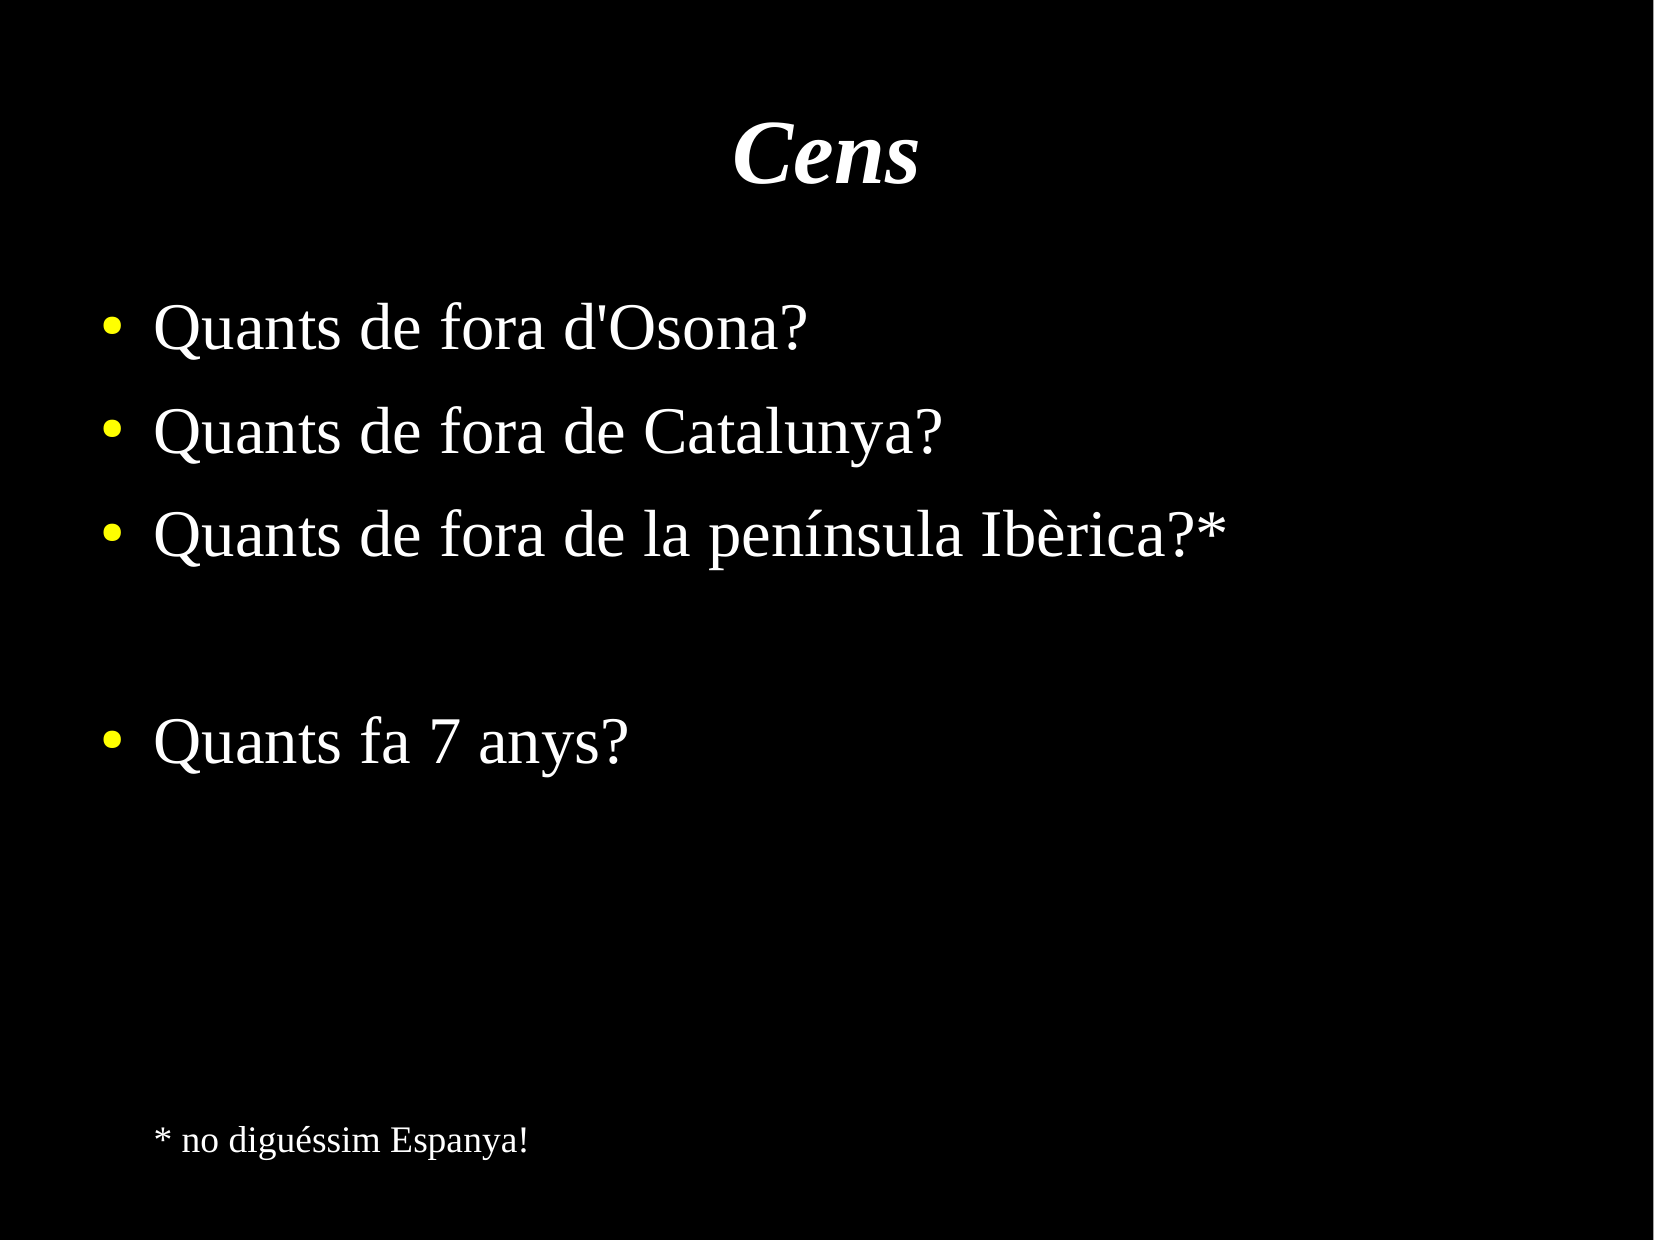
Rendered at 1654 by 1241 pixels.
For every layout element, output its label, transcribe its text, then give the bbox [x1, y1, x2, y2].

list Quants de fora d'Osona? Quants de fora de Catalunya? Quants de fora de la península Ibèrica?* Quants fa 7 anys? * no diguéssim Espanya! [82, 290, 1571, 1161]
title Cens [82, 56, 1571, 250]
